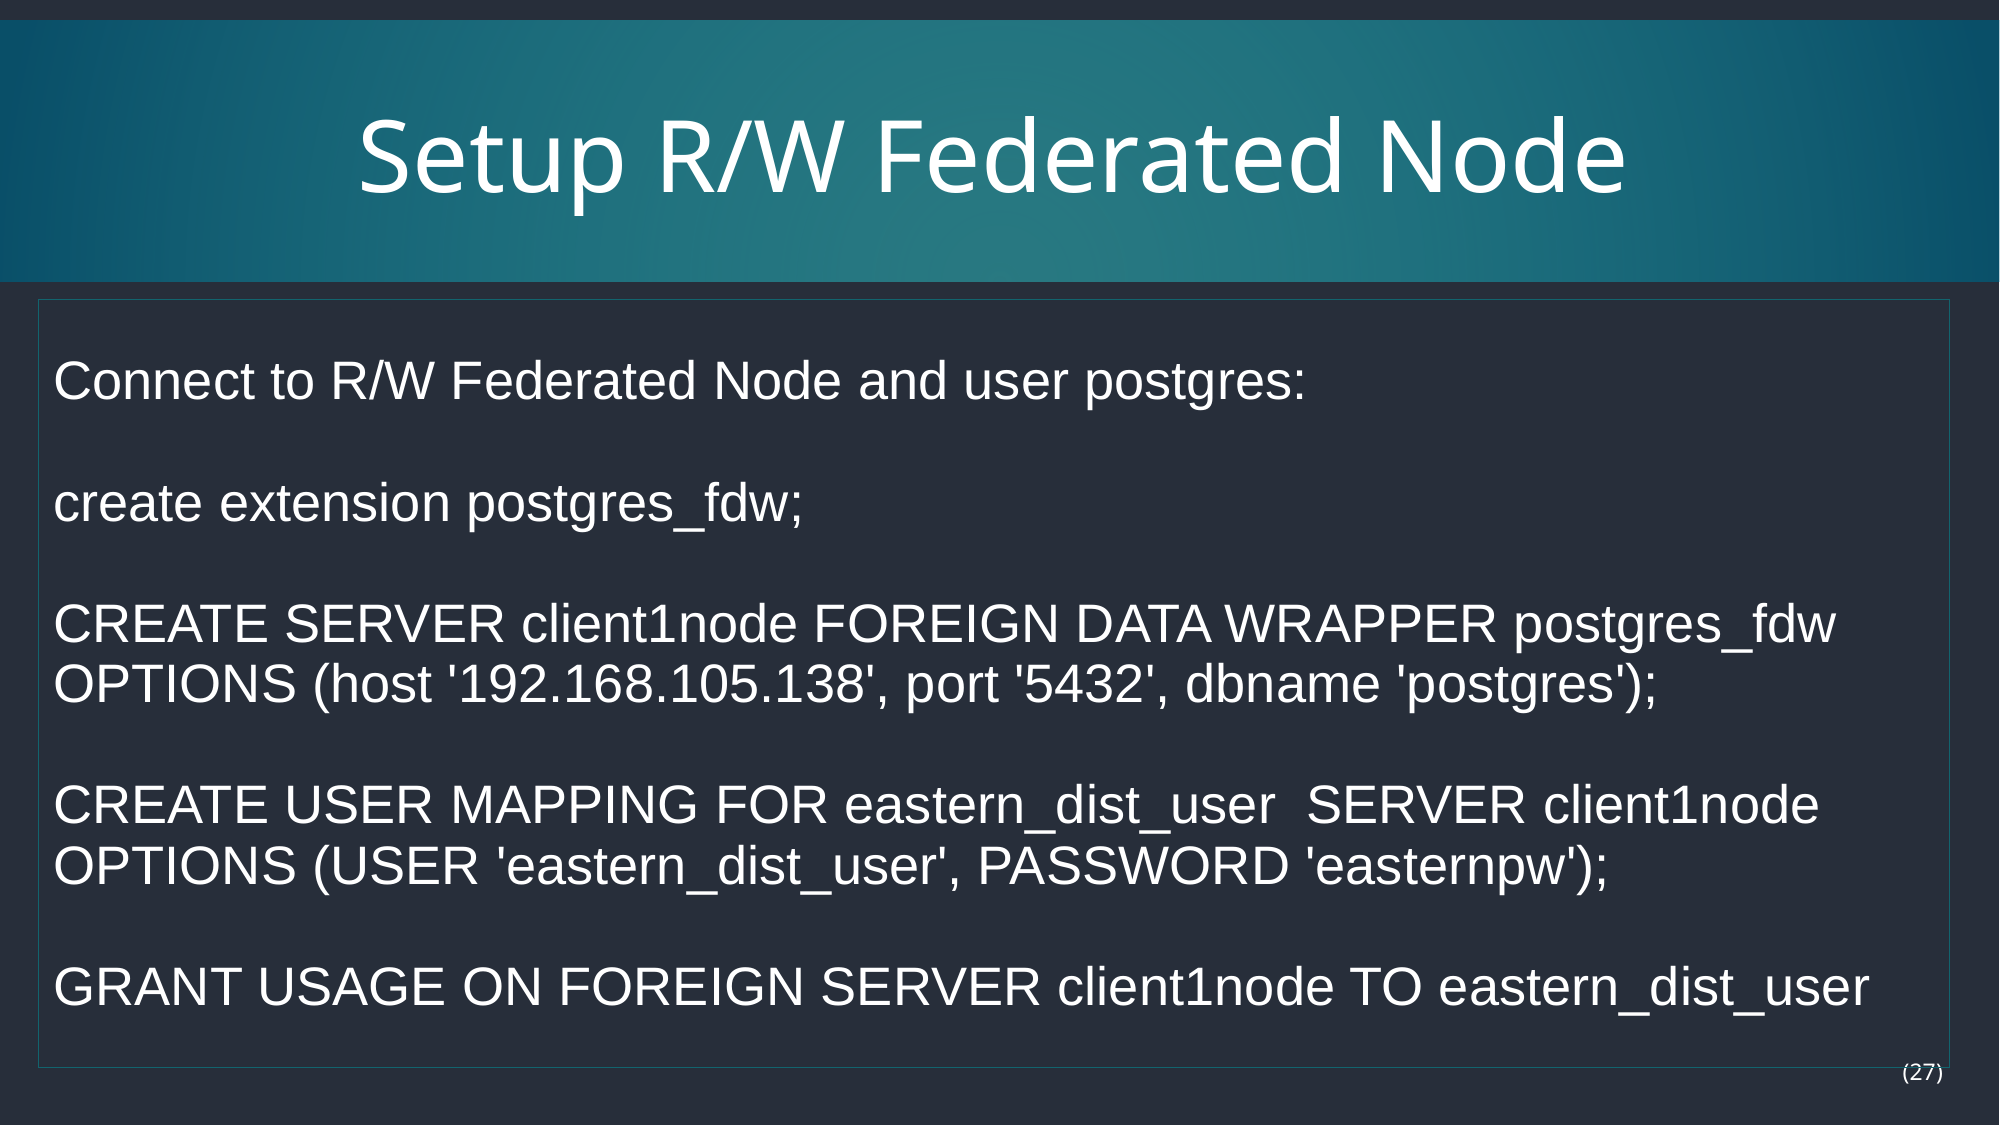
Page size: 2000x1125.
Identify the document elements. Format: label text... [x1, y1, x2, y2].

text_box Connect to R/W Federated Node and user postgres: create extension postgres_fdw; CREATE SERVER client1node FOREIGN DATA WRAPPER postgres_fdw OPTIONS (host '192.168.105.138', port '5432', dbname 'postgres'); CREATE USER MAPPING FOR eastern_dist_user SERVER client1node OPTIONS (USER 'eastern_dist_user', PASSWORD 'easternpw'); GRANT USAGE ON FOREIGN SERVER client1node TO eastern_dist_user [38, 299, 1950, 1068]
slide_number (<number>) [1508, 1042, 1959, 1103]
text_box [0, 20, 2000, 282]
text_box Setup R/W Federated Node [37, 85, 1950, 220]
